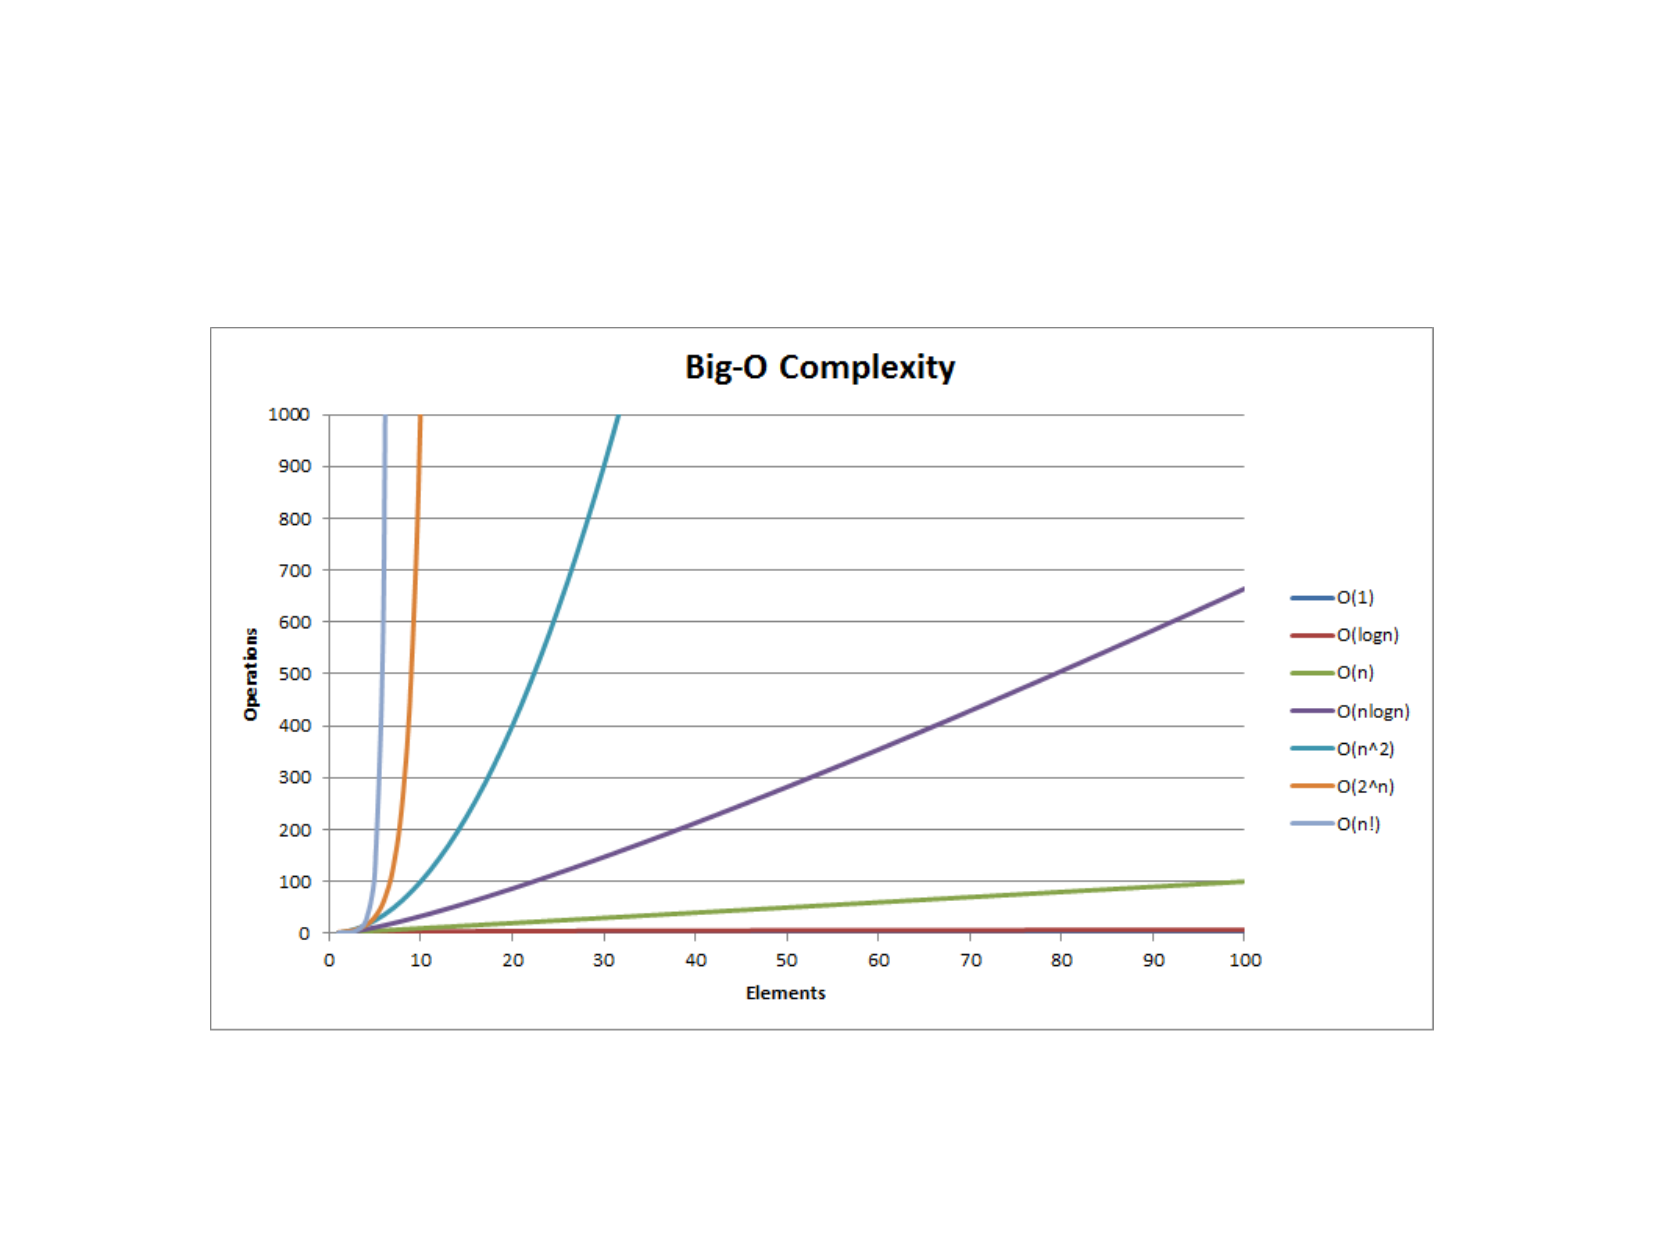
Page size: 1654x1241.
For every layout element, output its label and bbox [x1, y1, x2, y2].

picture [210, 327, 1434, 1037]
